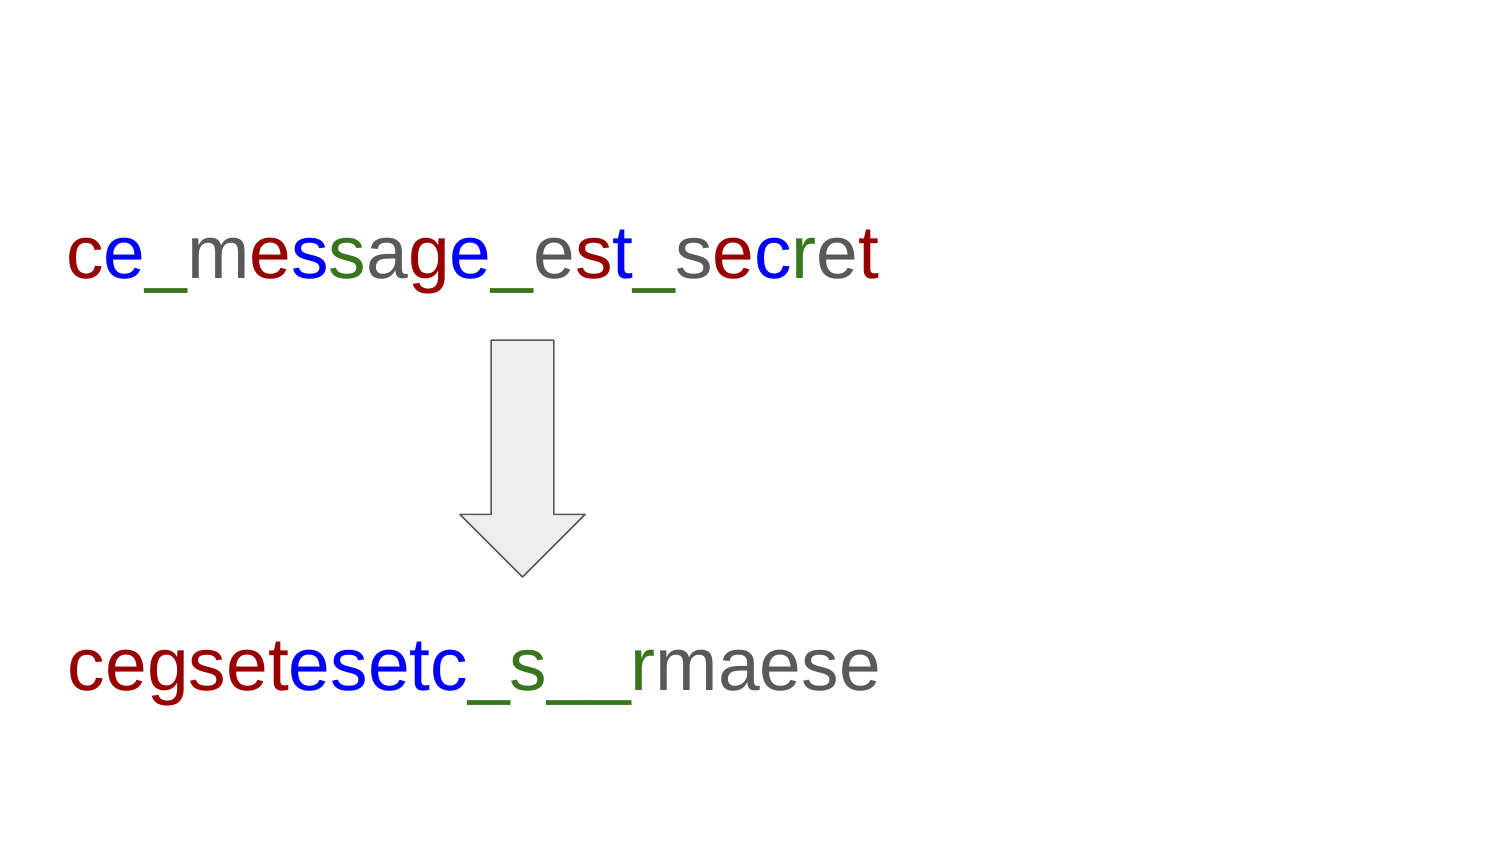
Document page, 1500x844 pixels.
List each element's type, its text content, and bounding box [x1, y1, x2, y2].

text_box [459, 340, 586, 577]
list ce_message_est_secret [51, 189, 1446, 365]
list cegsetesetc_s__rmaese [52, 600, 1448, 777]
